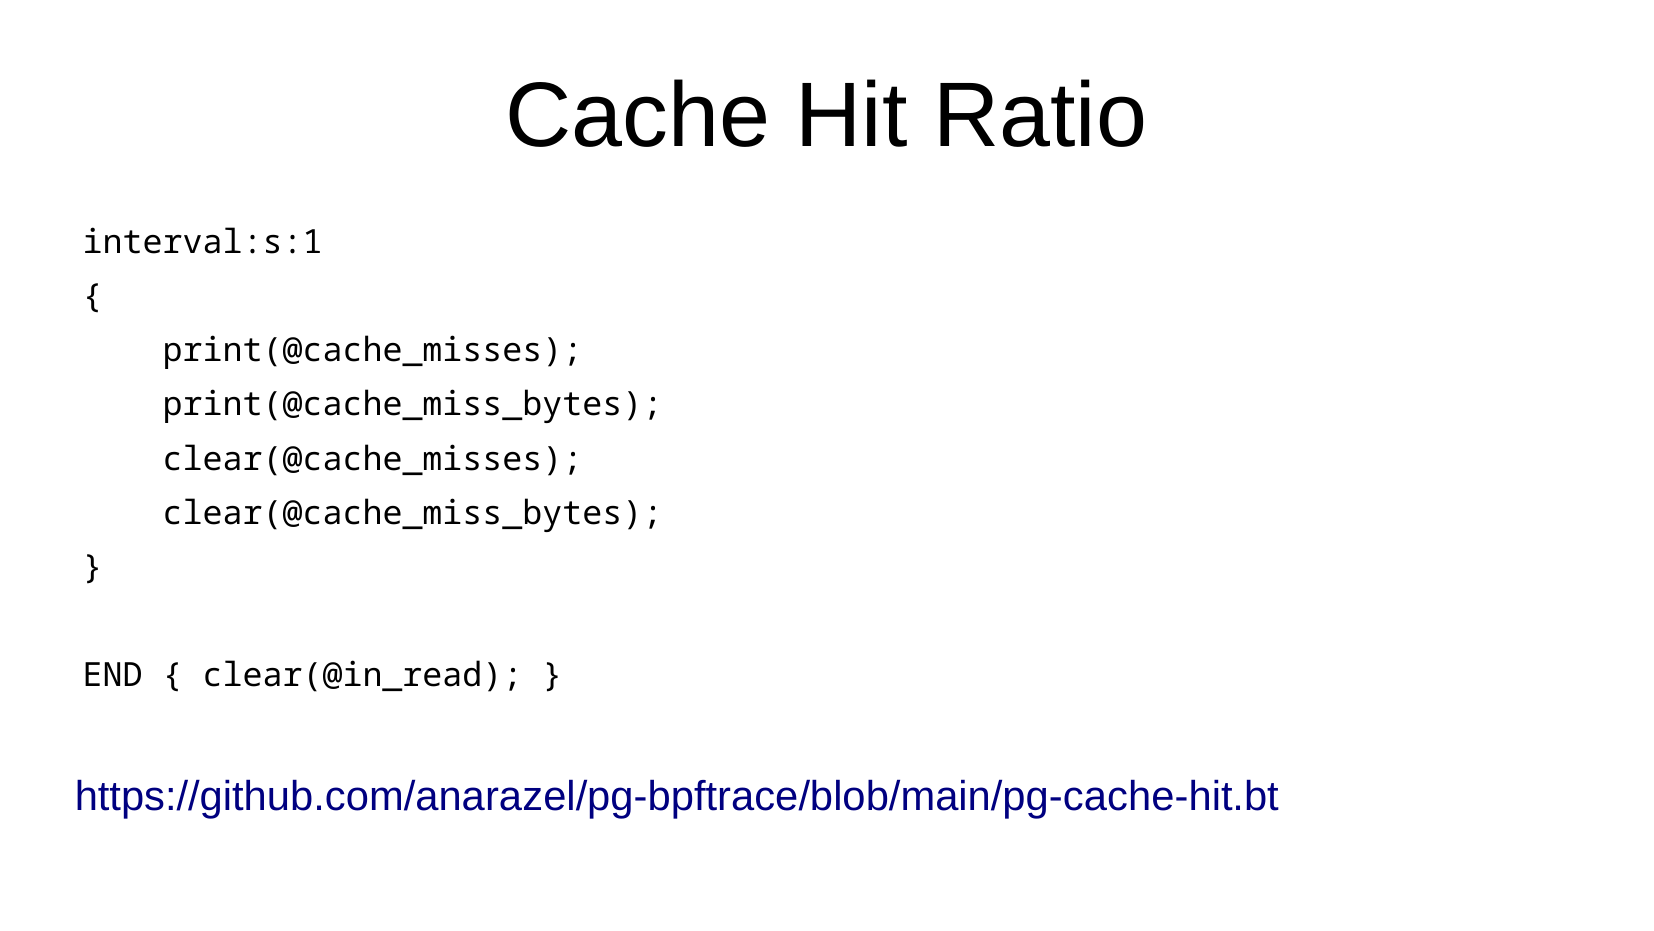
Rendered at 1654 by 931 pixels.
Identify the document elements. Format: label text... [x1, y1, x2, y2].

text_box https://github.com/anarazel/pg-bpftrace/blob/main/pg-cache-hit.bt [60, 765, 1321, 827]
list interval:s:1 { print(@cache_misses); print(@cache_miss_bytes); clear(@cache_misses); clear(@cache_miss_bytes); } END { clear(@in_read); } [82, 217, 1571, 758]
title Cache Hit Ratio [82, 37, 1571, 193]
